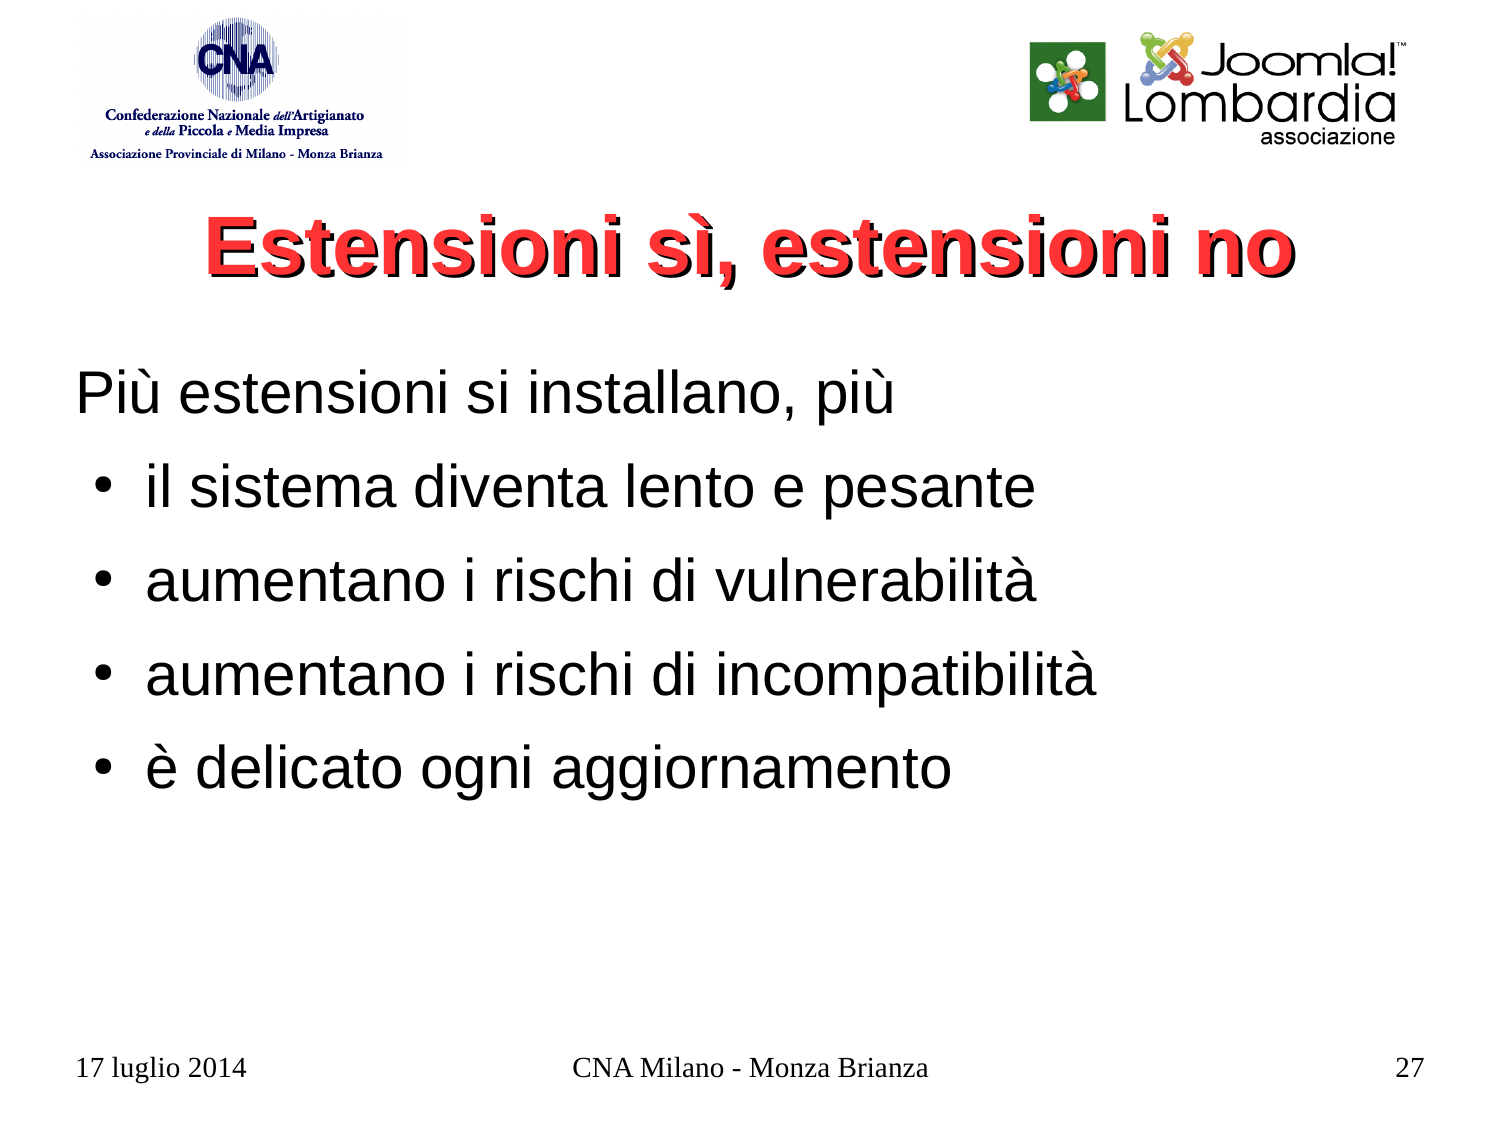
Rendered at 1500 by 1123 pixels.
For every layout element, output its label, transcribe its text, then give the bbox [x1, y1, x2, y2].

picture [1012, 21, 1426, 169]
title Estensioni sì, estensioni no [75, 151, 1425, 339]
list Più estensioni si installano, più il sistema diventa lento e pesante aumentano i rischi di vulnerabilità aumentano i rischi di incompatibilità è delicato ogni aggiornamento [75, 358, 1425, 1010]
picture [75, 10, 402, 151]
